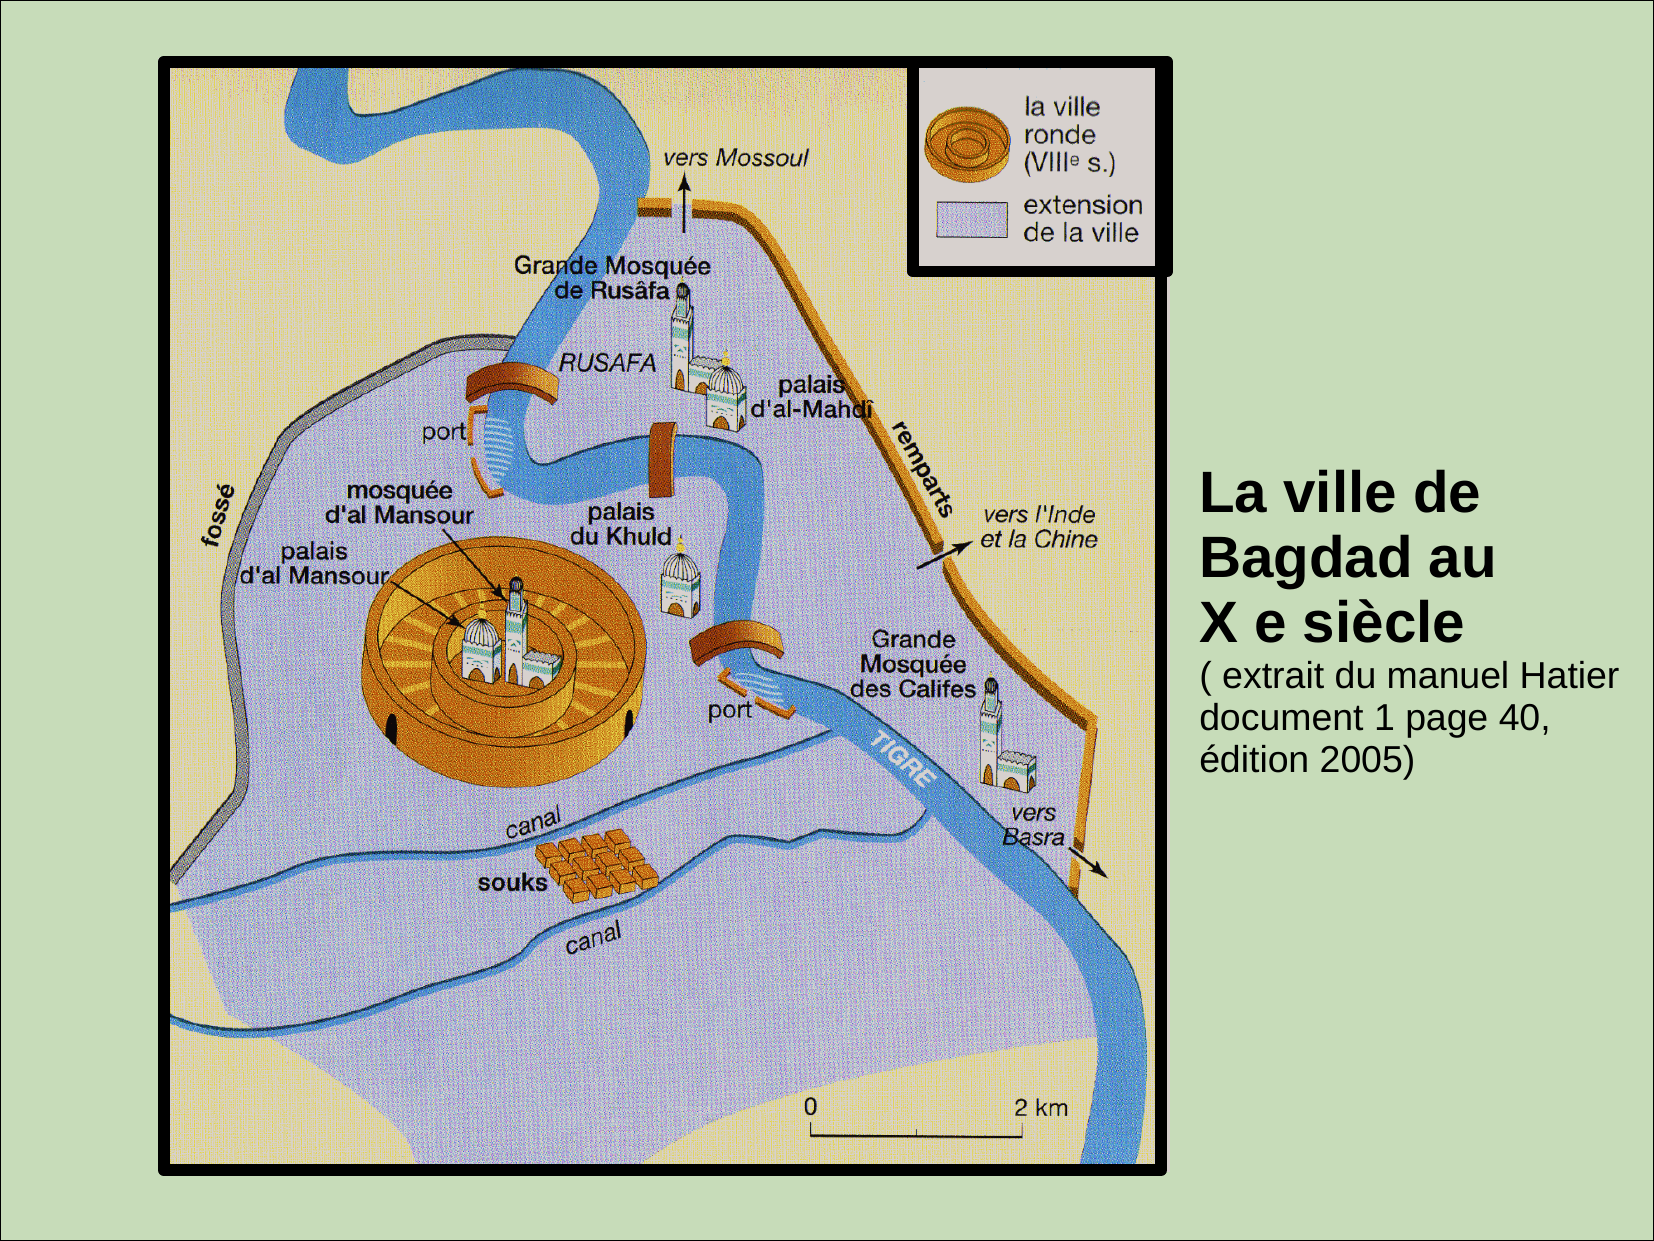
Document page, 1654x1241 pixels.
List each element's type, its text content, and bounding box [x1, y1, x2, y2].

picture [919, 68, 1155, 266]
picture [170, 68, 1155, 1164]
text_box [0, 0, 1654, 1241]
text_box La ville de Bagdad au X e siècle ( extrait du manuel Hatier document 1 page 40, édition 2005) [1184, 452, 1654, 793]
